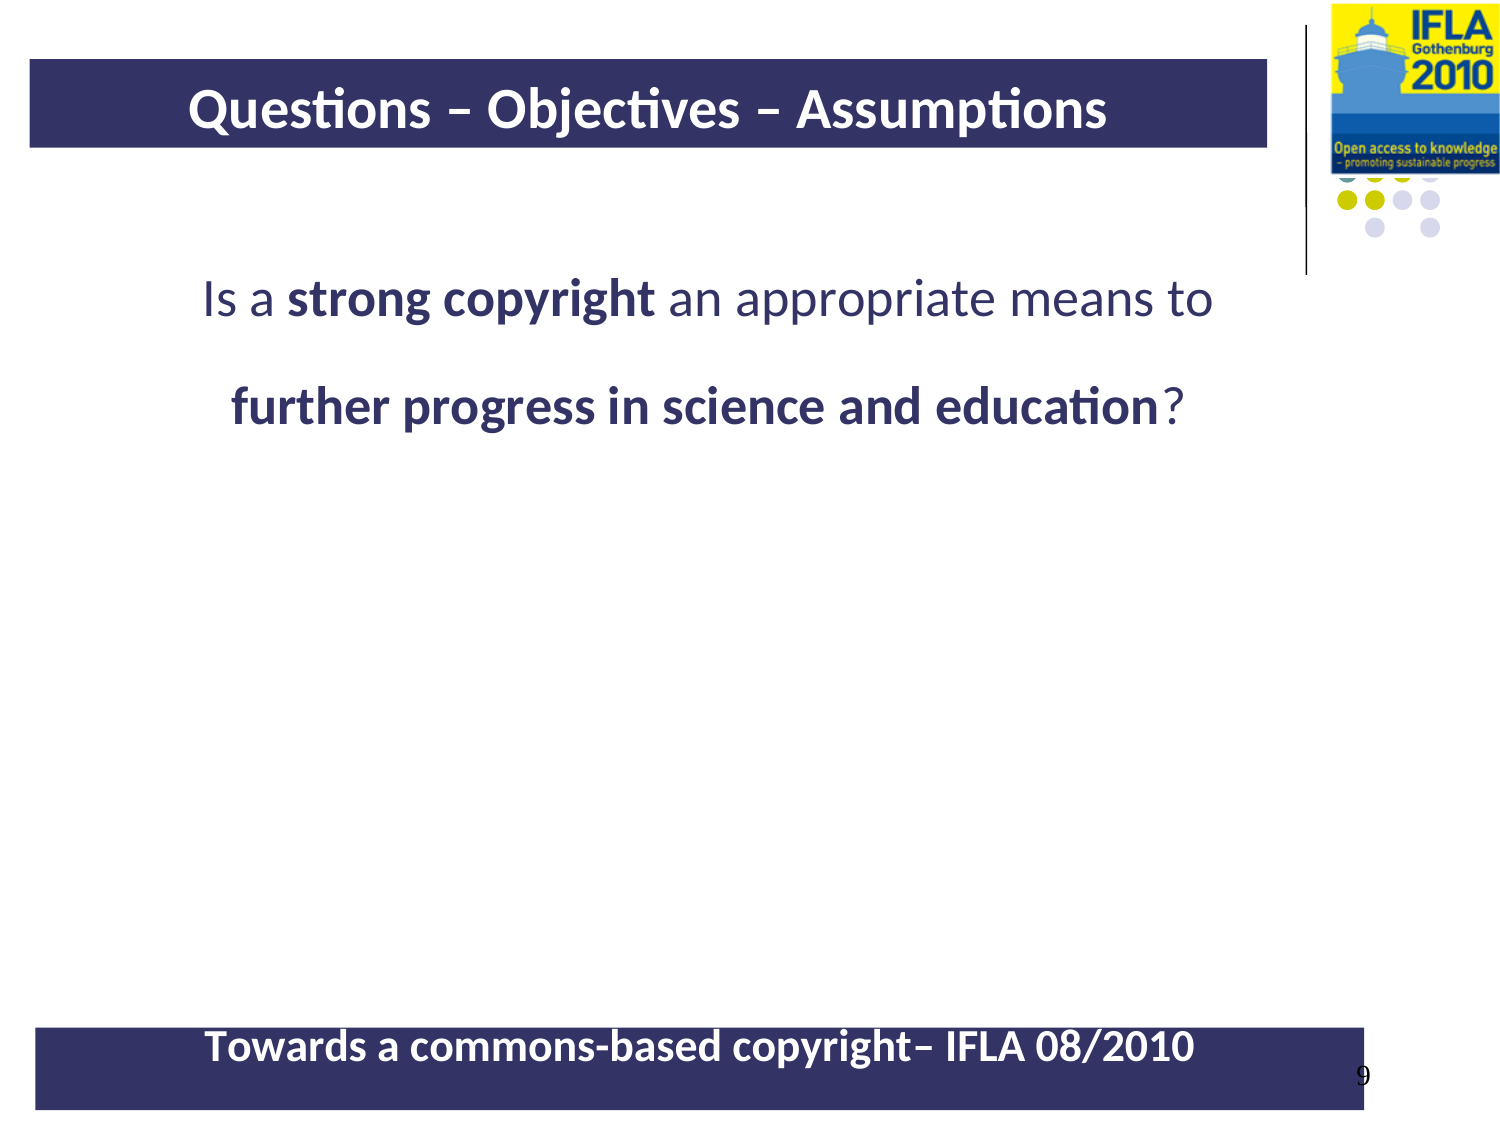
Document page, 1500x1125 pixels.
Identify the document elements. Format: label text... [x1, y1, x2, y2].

text_box Is a strong copyright an appropriate means to further progress in science and education? [177, 213, 1241, 428]
text_box [1356, 1026, 1459, 1105]
title Questions – Objectives – Assumptions [29, 59, 1268, 148]
